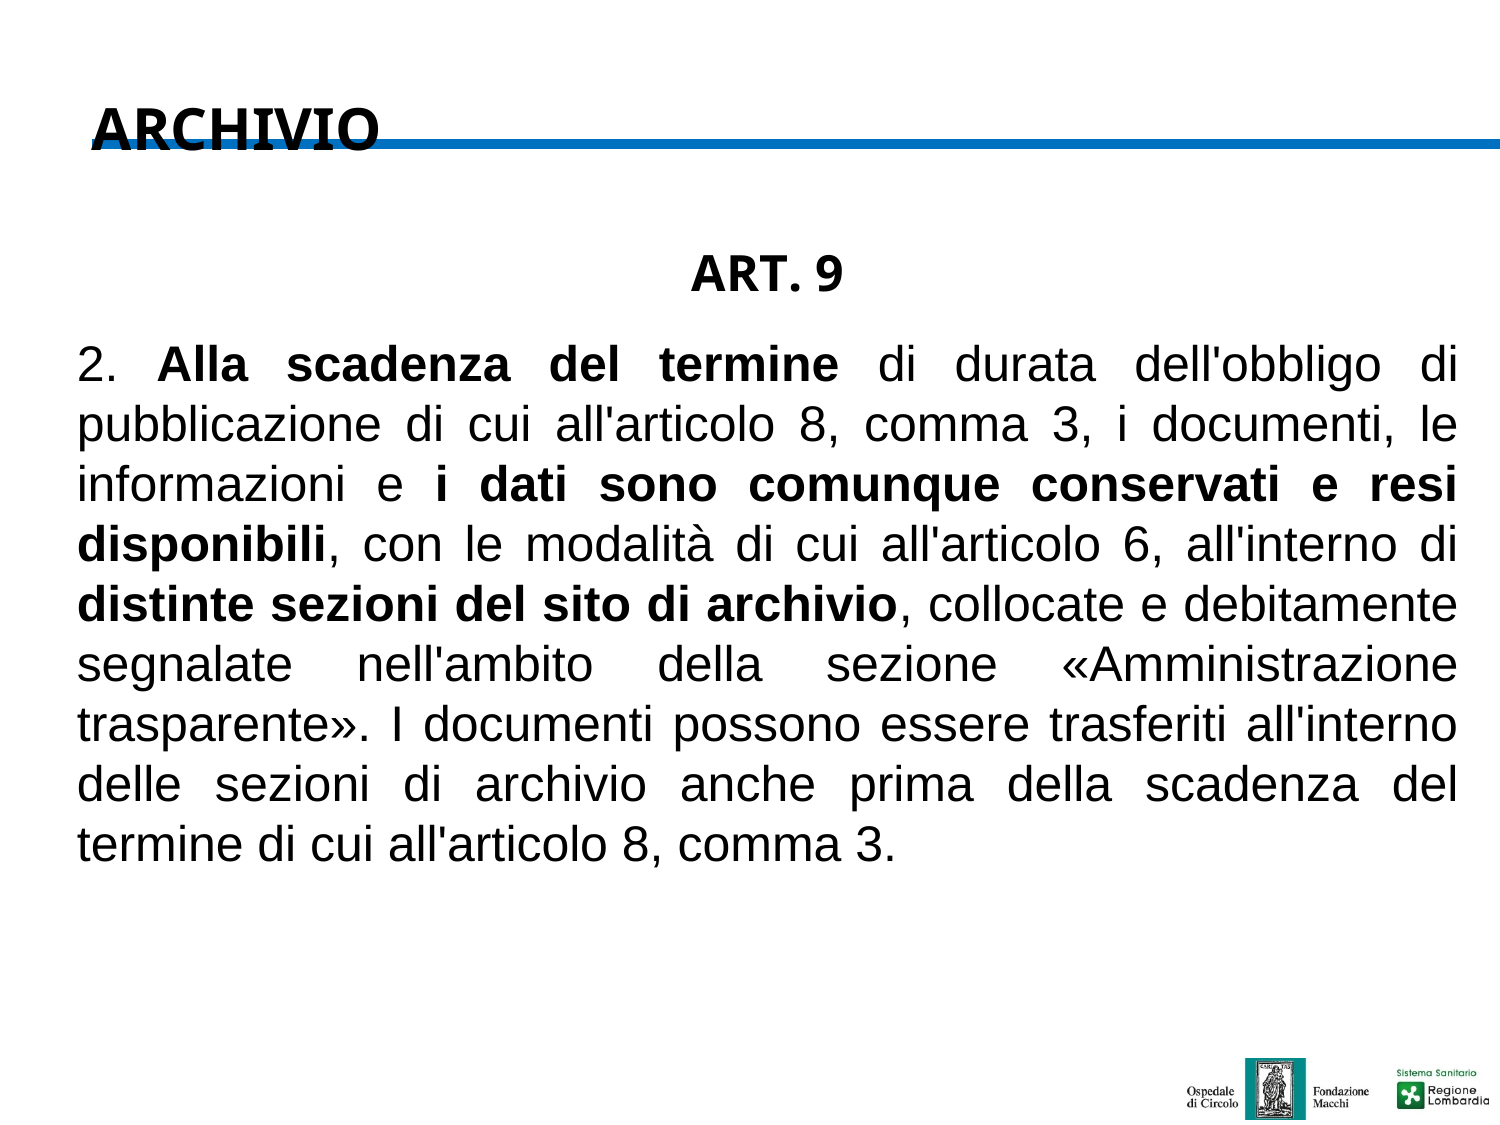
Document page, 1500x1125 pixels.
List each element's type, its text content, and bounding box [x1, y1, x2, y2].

picture [1187, 1058, 1489, 1120]
title ARCHIVIO [76, 90, 1374, 197]
text_box [1374, 140, 1500, 147]
text_box ART. 9 2. Alla scadenza del termine di durata dell'obbligo di pubblicazione di cui all'articolo 8, comma 3, i documenti, le informazioni e i dati sono comunque conservati e resi disponibili, con le modalità di cui all'articolo 6, all'interno di distinte sezioni del sito di archivio, collocate e debitamente segnalate nell'ambito della sezione «Amministrazione trasparente». I documenti possono essere trasferiti all'interno delle sezioni di archivio anche prima della scadenza del termine di cui all'articolo 8, comma 3. [76, 147, 1459, 976]
